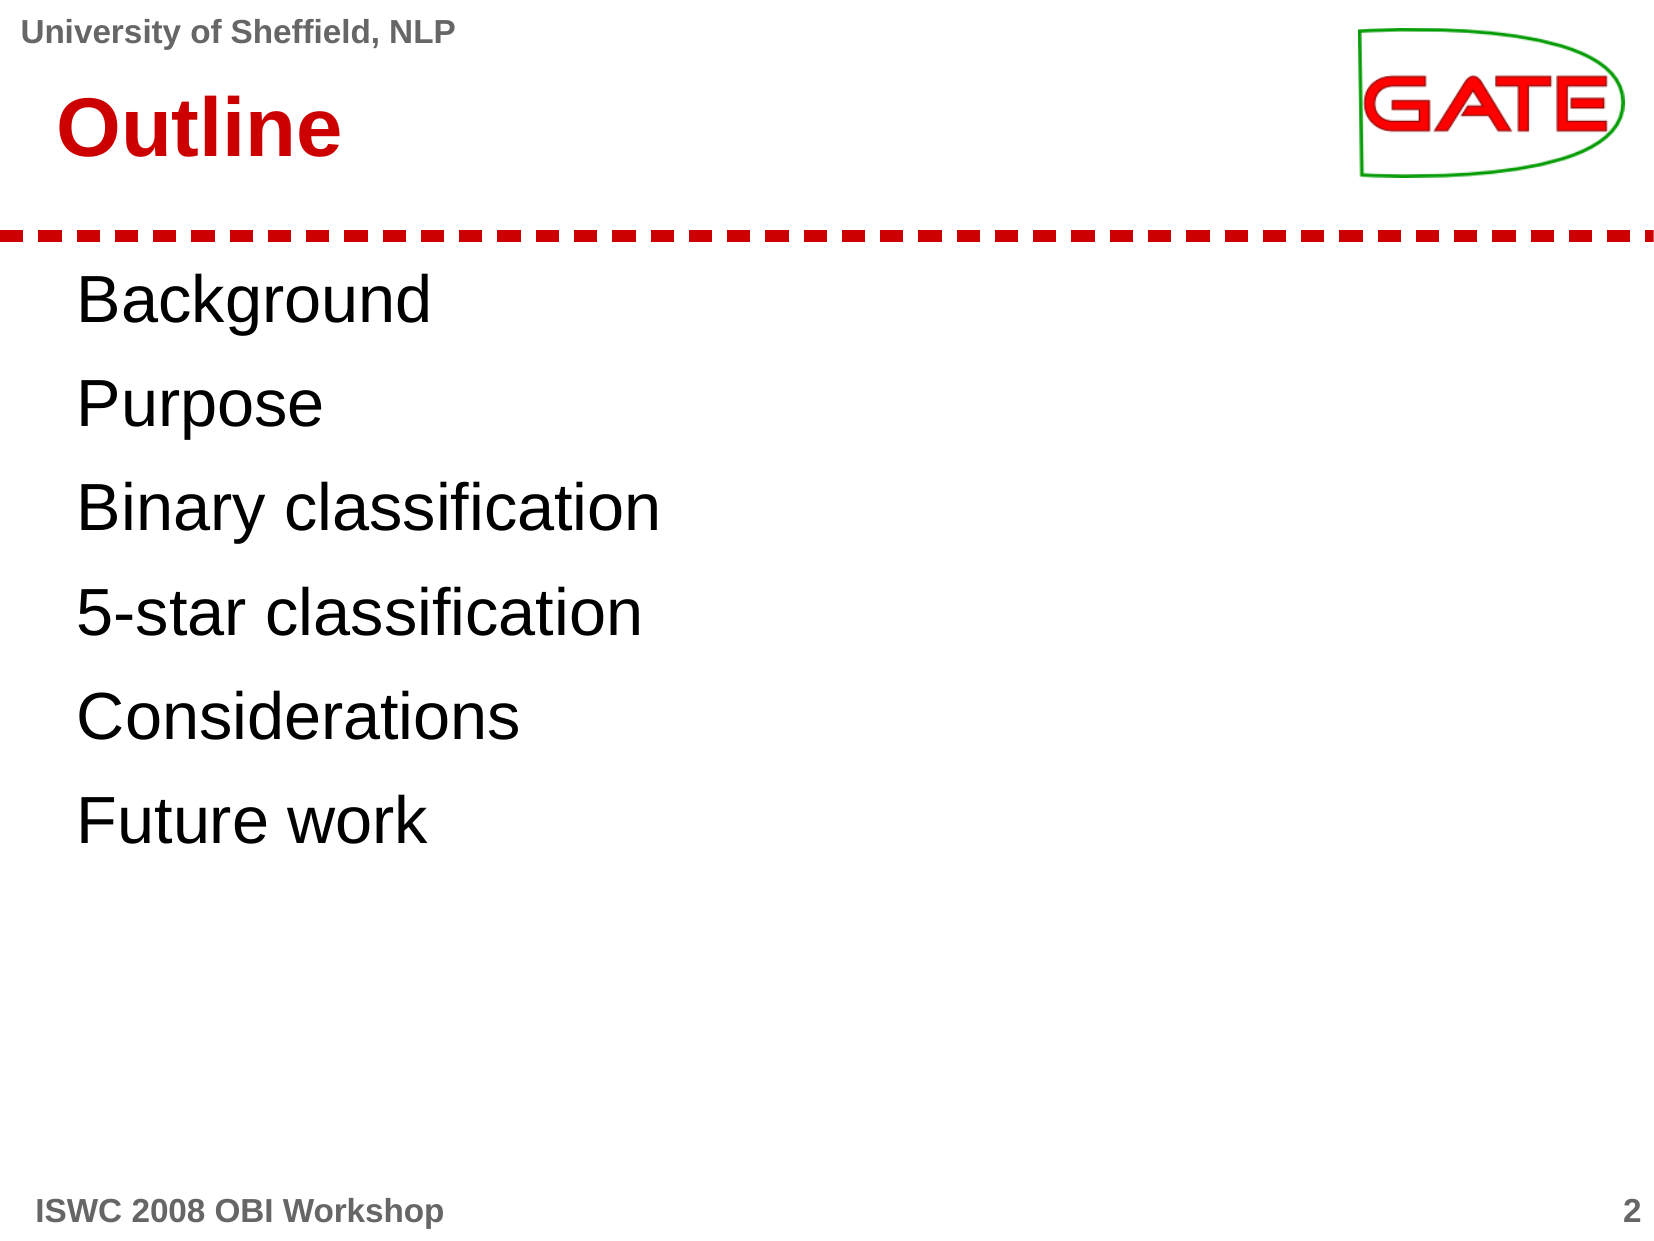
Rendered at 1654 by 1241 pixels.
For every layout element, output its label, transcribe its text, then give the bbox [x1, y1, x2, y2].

picture [1358, 28, 1625, 178]
list Background Purpose Binary classification 5-star classification Considerations Future work [59, 261, 1601, 1066]
title Outline [56, 56, 1120, 200]
